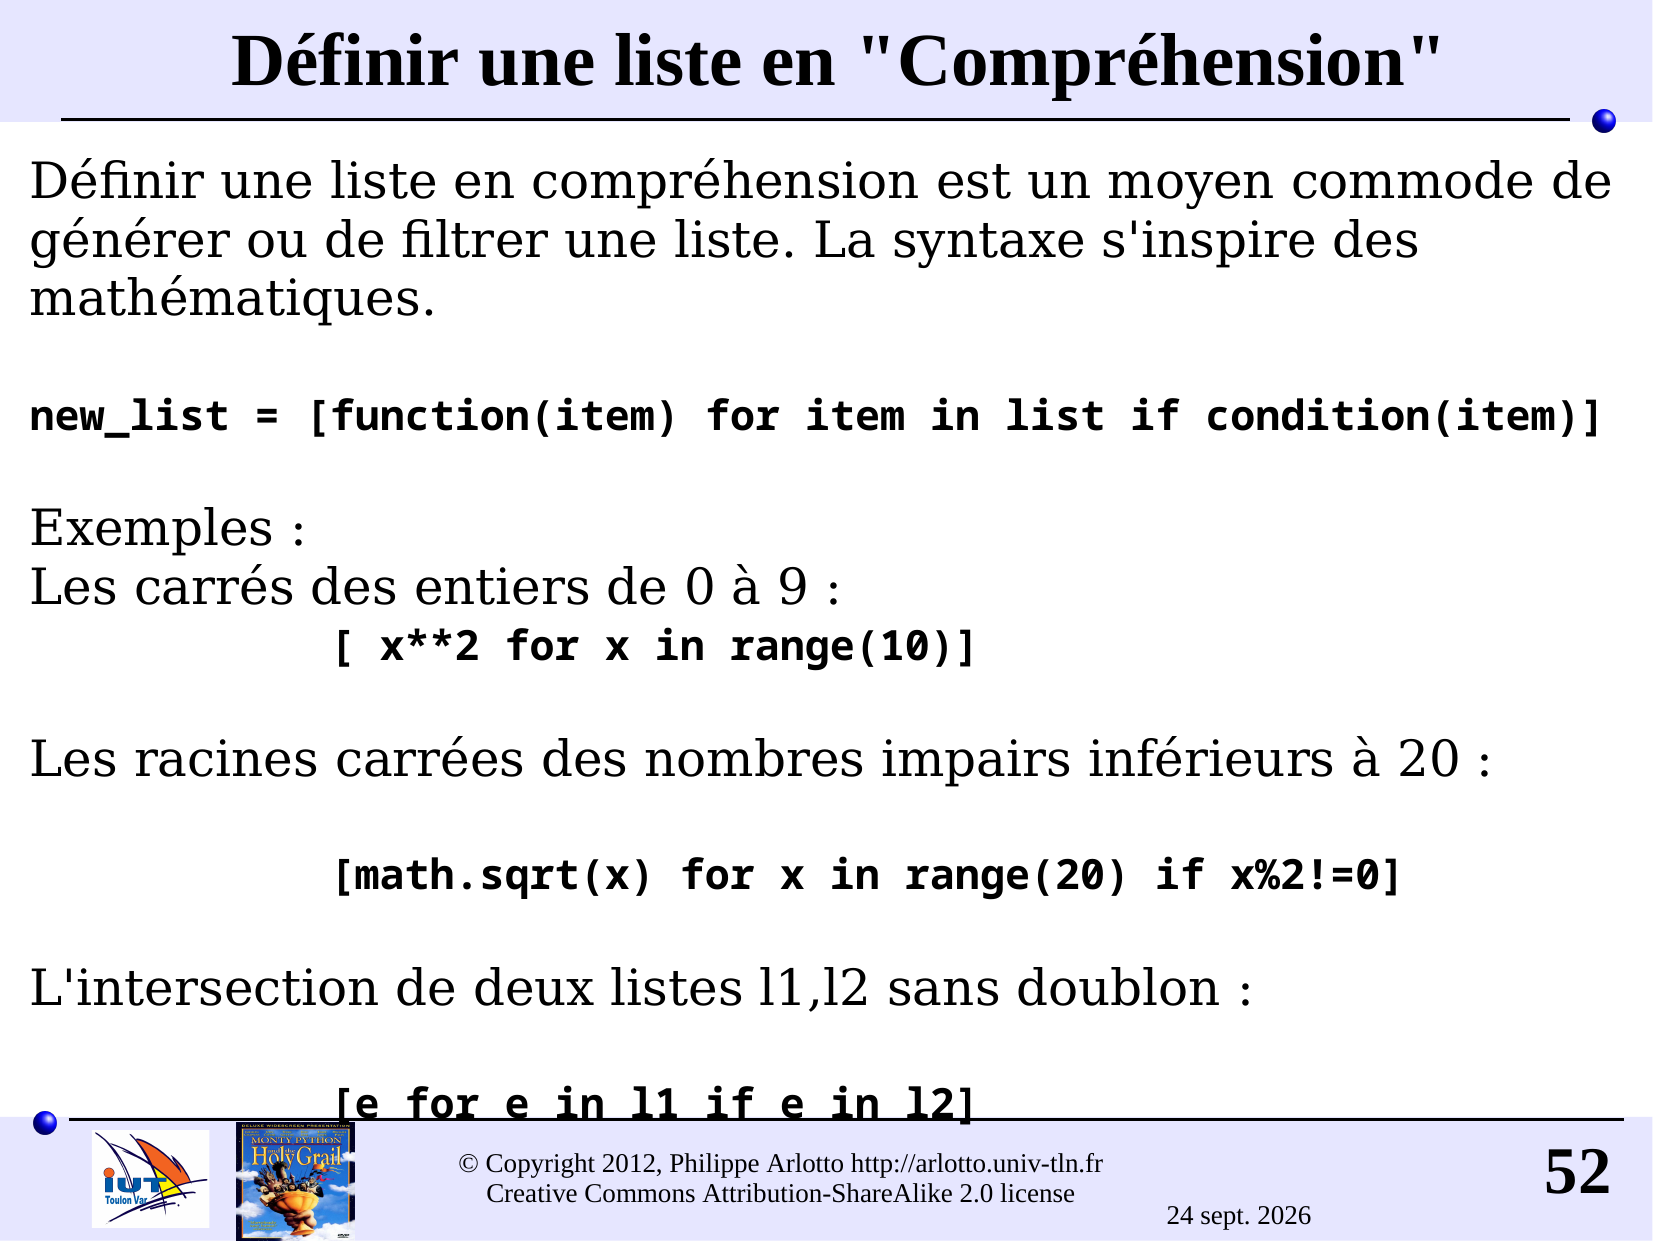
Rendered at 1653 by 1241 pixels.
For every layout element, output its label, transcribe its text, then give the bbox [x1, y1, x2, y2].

picture [236, 1122, 355, 1241]
text_box Définir une liste en compréhension est un moyen commode de générer ou de filtrer une liste. La syntaxe s'inspire des mathématiques. new_list = [function(item) for item in list if condition(item)] Exemples : Les carrés des entiers de 0 à 9 : [ x**2 for x in range(10)] Les racines carrées des nombres impairs inférieurs à 20 : [math.sqrt(x) for x in range(20) if x%2!=0] L'intersection de deux listes l1,l2 sans doublon : [e for e in l1 if e in l2] [29, 152, 1625, 1109]
title Définir une liste en "Compréhension" [95, 14, 1585, 107]
